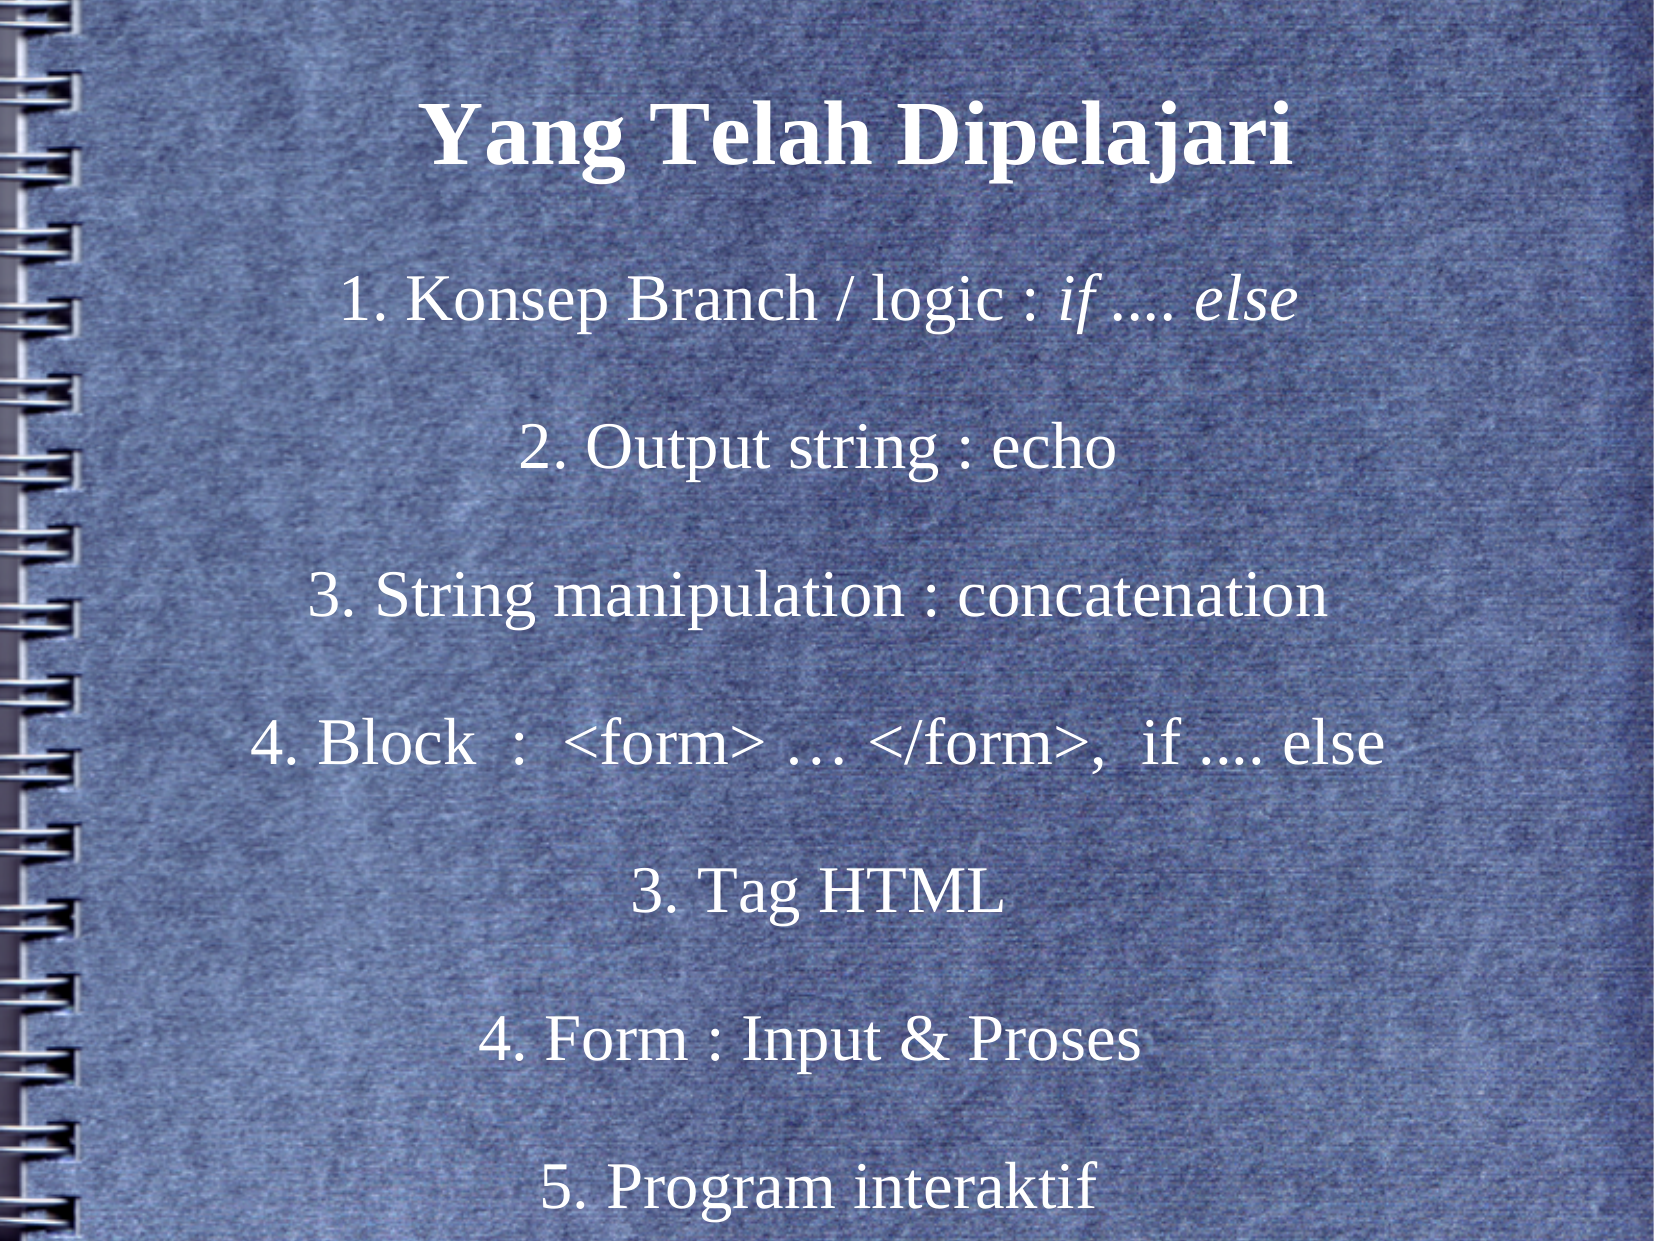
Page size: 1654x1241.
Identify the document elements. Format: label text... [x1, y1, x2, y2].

subtitle 1. Konsep Branch / logic : if .... else 2. Output string : echo 3. String manipulation : concatenation 4. Block : <form> … </form>, if .... else 3. Tag HTML 4. Form : Input & Proses 5. Program interaktif [75, 112, 1564, 1224]
title Yang Telah Dipelajari [112, 37, 1601, 230]
picture [0, 0, 1654, 1241]
